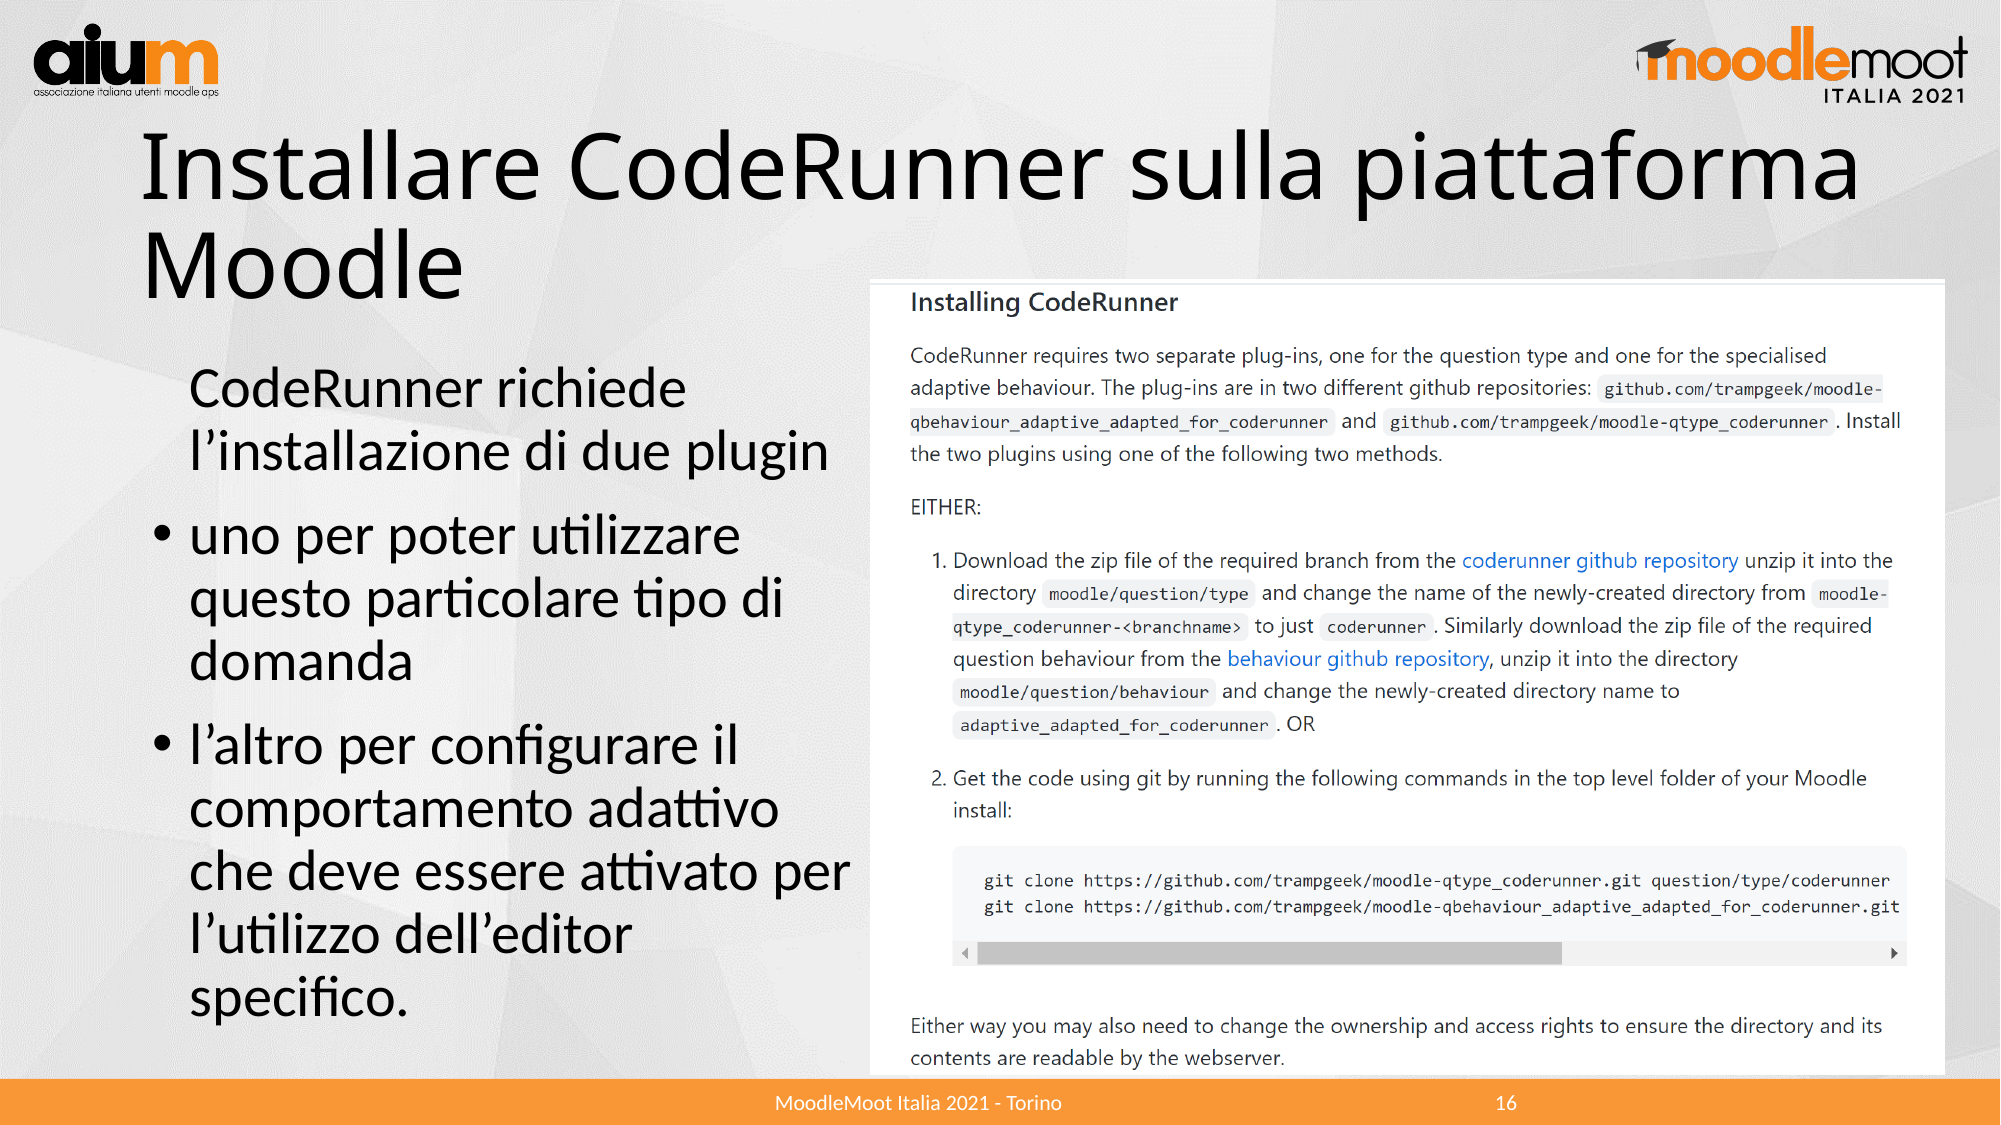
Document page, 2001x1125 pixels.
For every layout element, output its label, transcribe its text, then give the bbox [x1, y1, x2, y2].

picture [0, 0, 2001, 1125]
list CodeRunner richiede l’installazione di due plugin uno per poter utilizzare questo particolare tipo di domanda l’altro per configurare il comportamento adattivo che deve essere attivato per l’utilizzo dell’editor specifico. [137, 349, 870, 1064]
title Installare CodeRunner sulla piattaforma Moodle [125, 110, 1924, 328]
